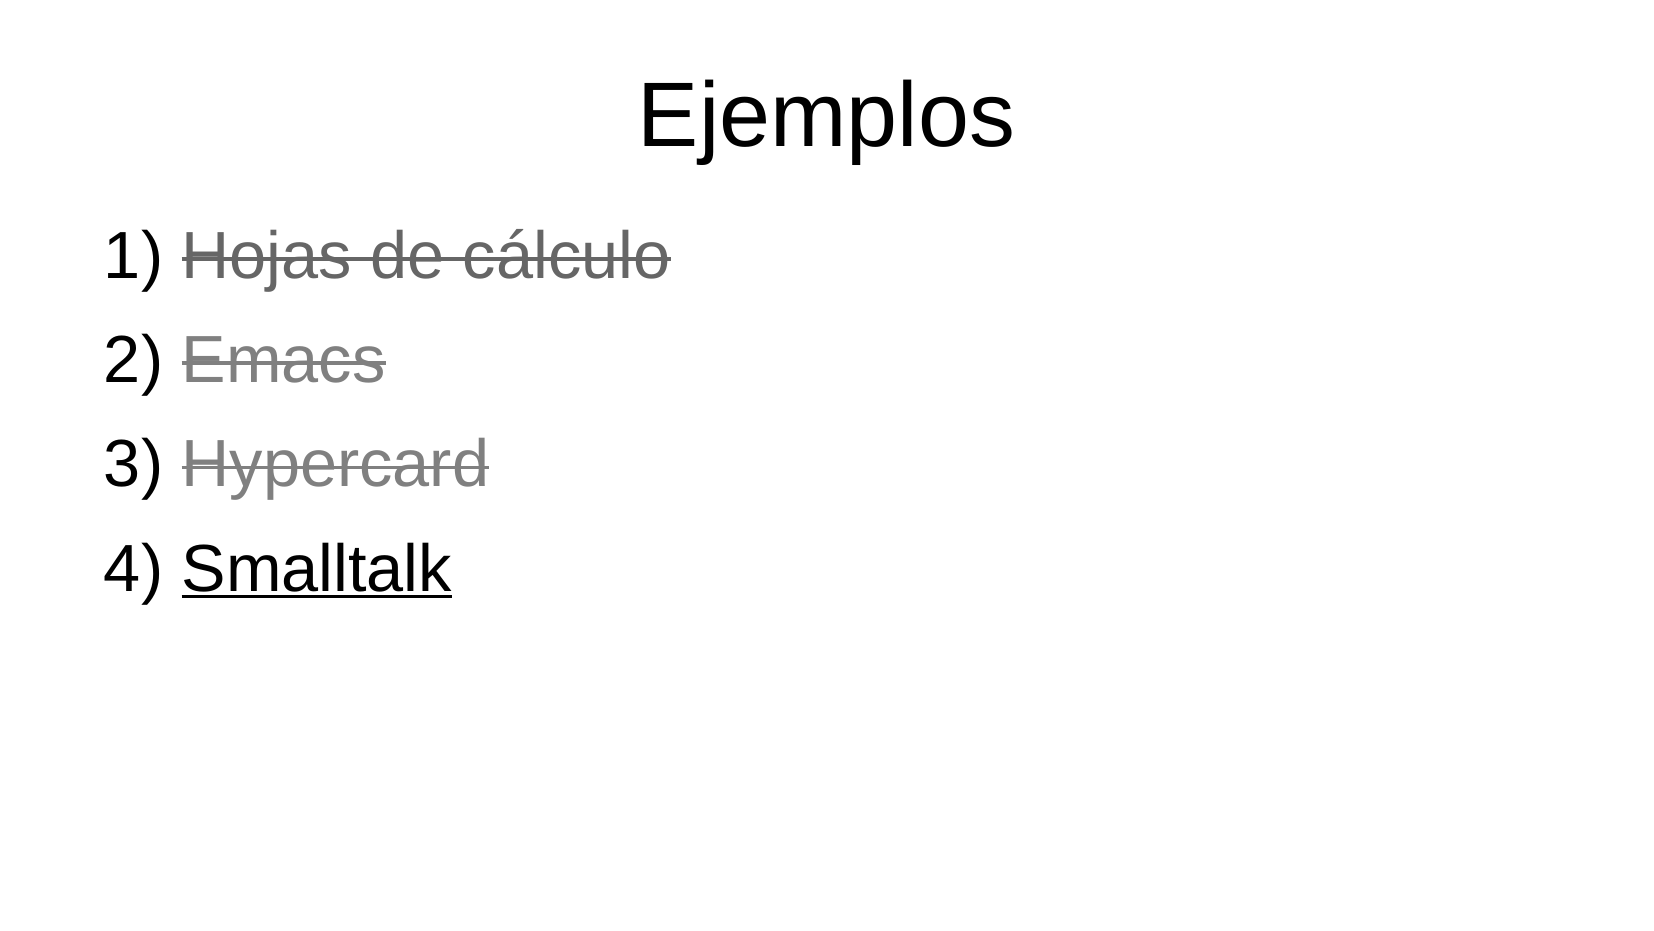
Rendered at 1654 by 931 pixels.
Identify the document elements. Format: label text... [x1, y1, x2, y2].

title Ejemplos [82, 37, 1571, 193]
list Hojas de cálculo Emacs Hypercard Smalltalk [86, 217, 1575, 758]
